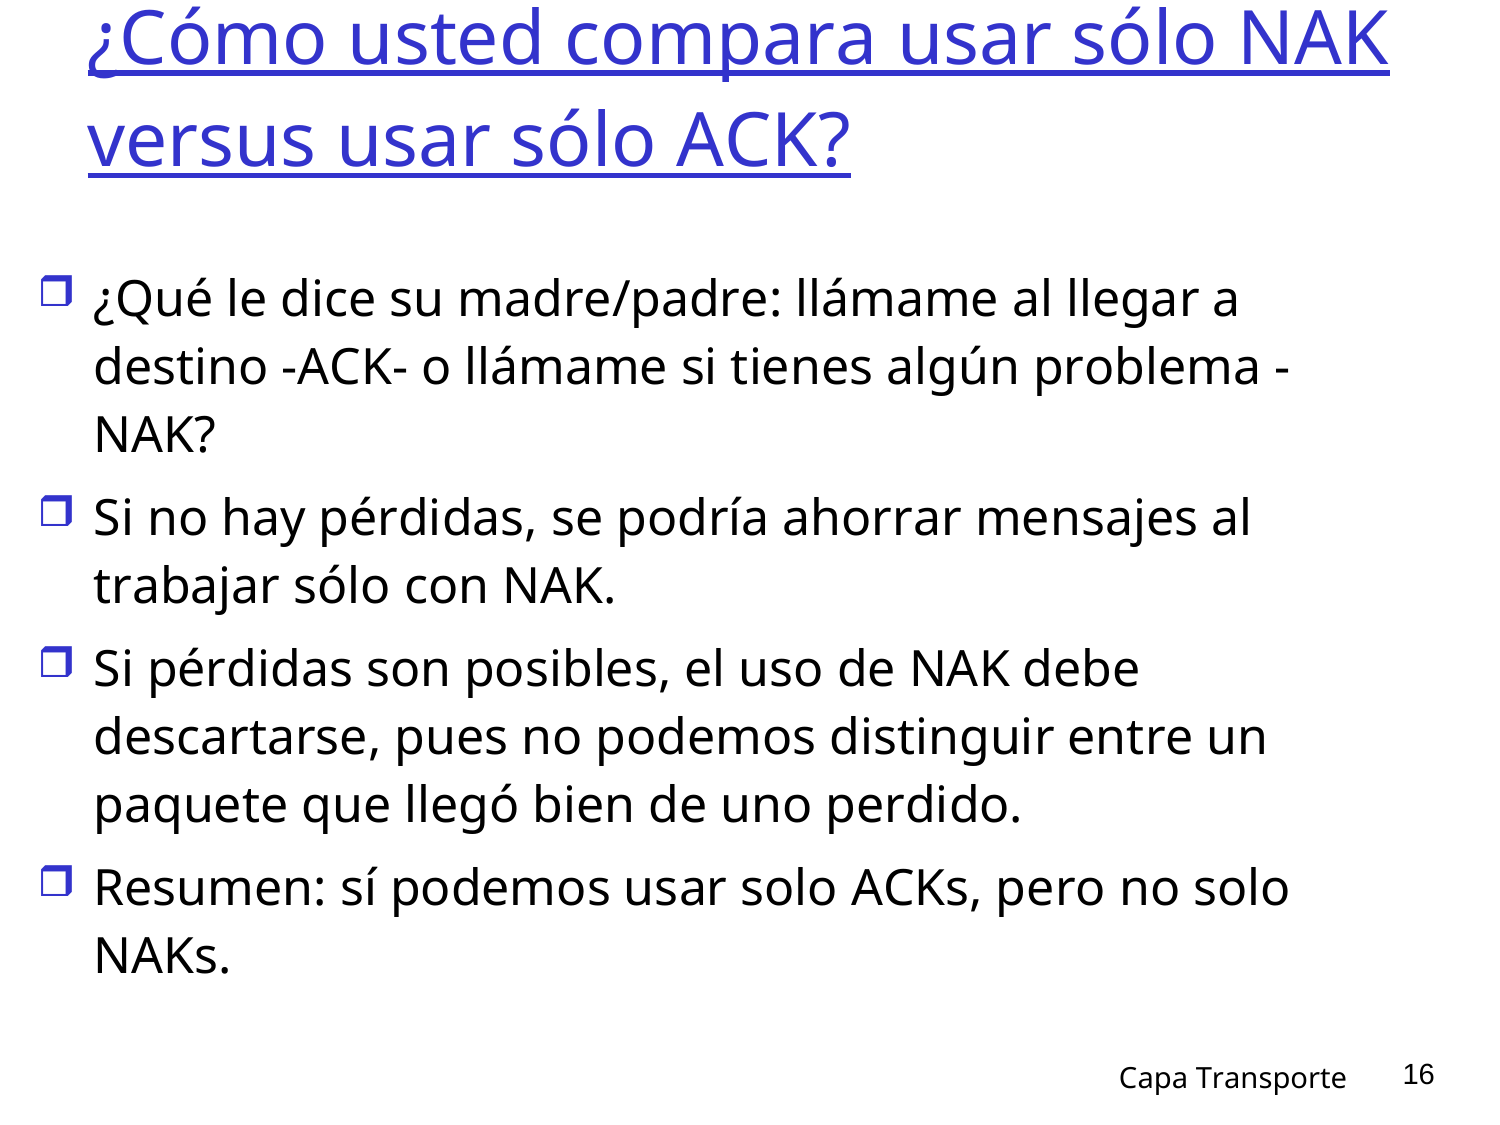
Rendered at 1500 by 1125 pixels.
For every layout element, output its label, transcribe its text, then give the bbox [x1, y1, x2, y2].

list ¿Qué le dice su madre/padre: llámame al llegar a destino -ACK- o llámame si tienes algún problema -NAK? Si no hay pérdidas, se podría ahorrar mensajes al trabajar sólo con NAK. Si pérdidas son posibles, el uso de NAK debe descartarse, pues no podemos distinguir entre un paquete que llegó bien de uno perdido. Resumen: sí podemos usar solo ACKs, pero no solo NAKs. [37, 262, 1388, 1051]
title ¿Cómo usted compara usar sólo NAK versus usar sólo ACK? [87, 0, 1463, 175]
